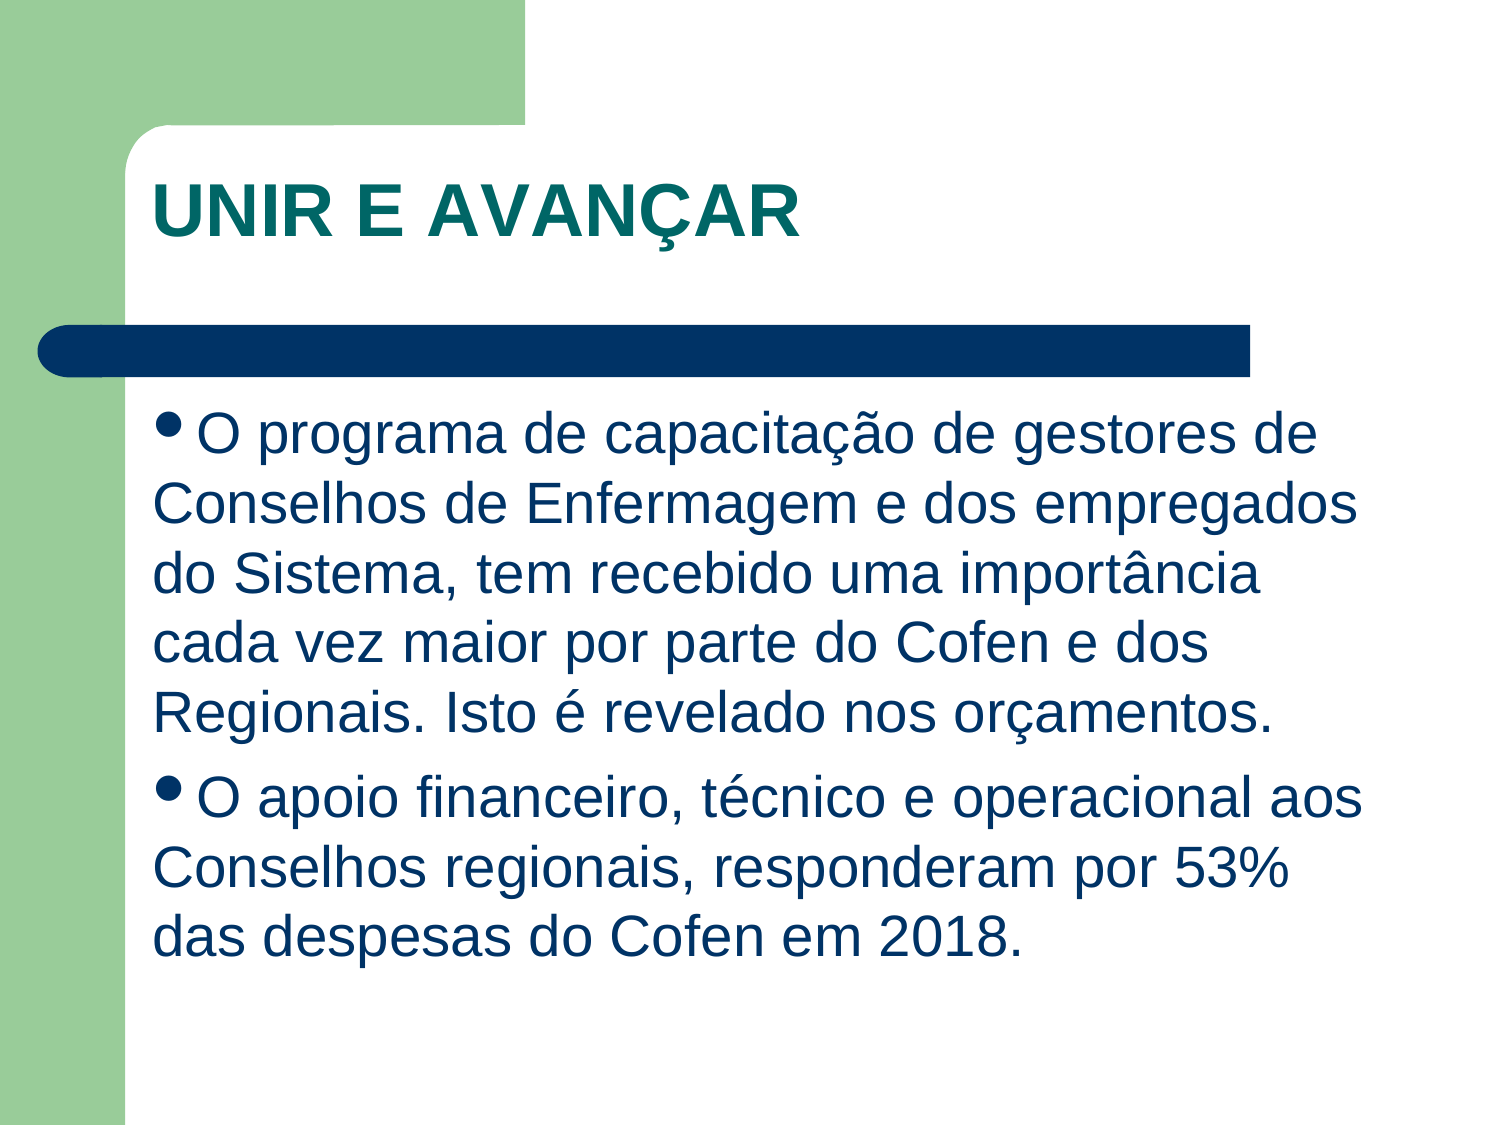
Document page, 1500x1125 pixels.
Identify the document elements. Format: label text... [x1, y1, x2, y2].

list O programa de capacitação de gestores de Conselhos de Enfermagem e dos empregados do Sistema, tem recebido uma importância cada vez maior por parte do Cofen e dos Regionais. Isto é revelado nos orçamentos. O apoio financeiro, técnico e operacional aos Conselhos regionais, responderam por 53% das despesas do Cofen em 2018. [137, 387, 1400, 1003]
title UNIR E AVANÇAR [136, 122, 1414, 301]
